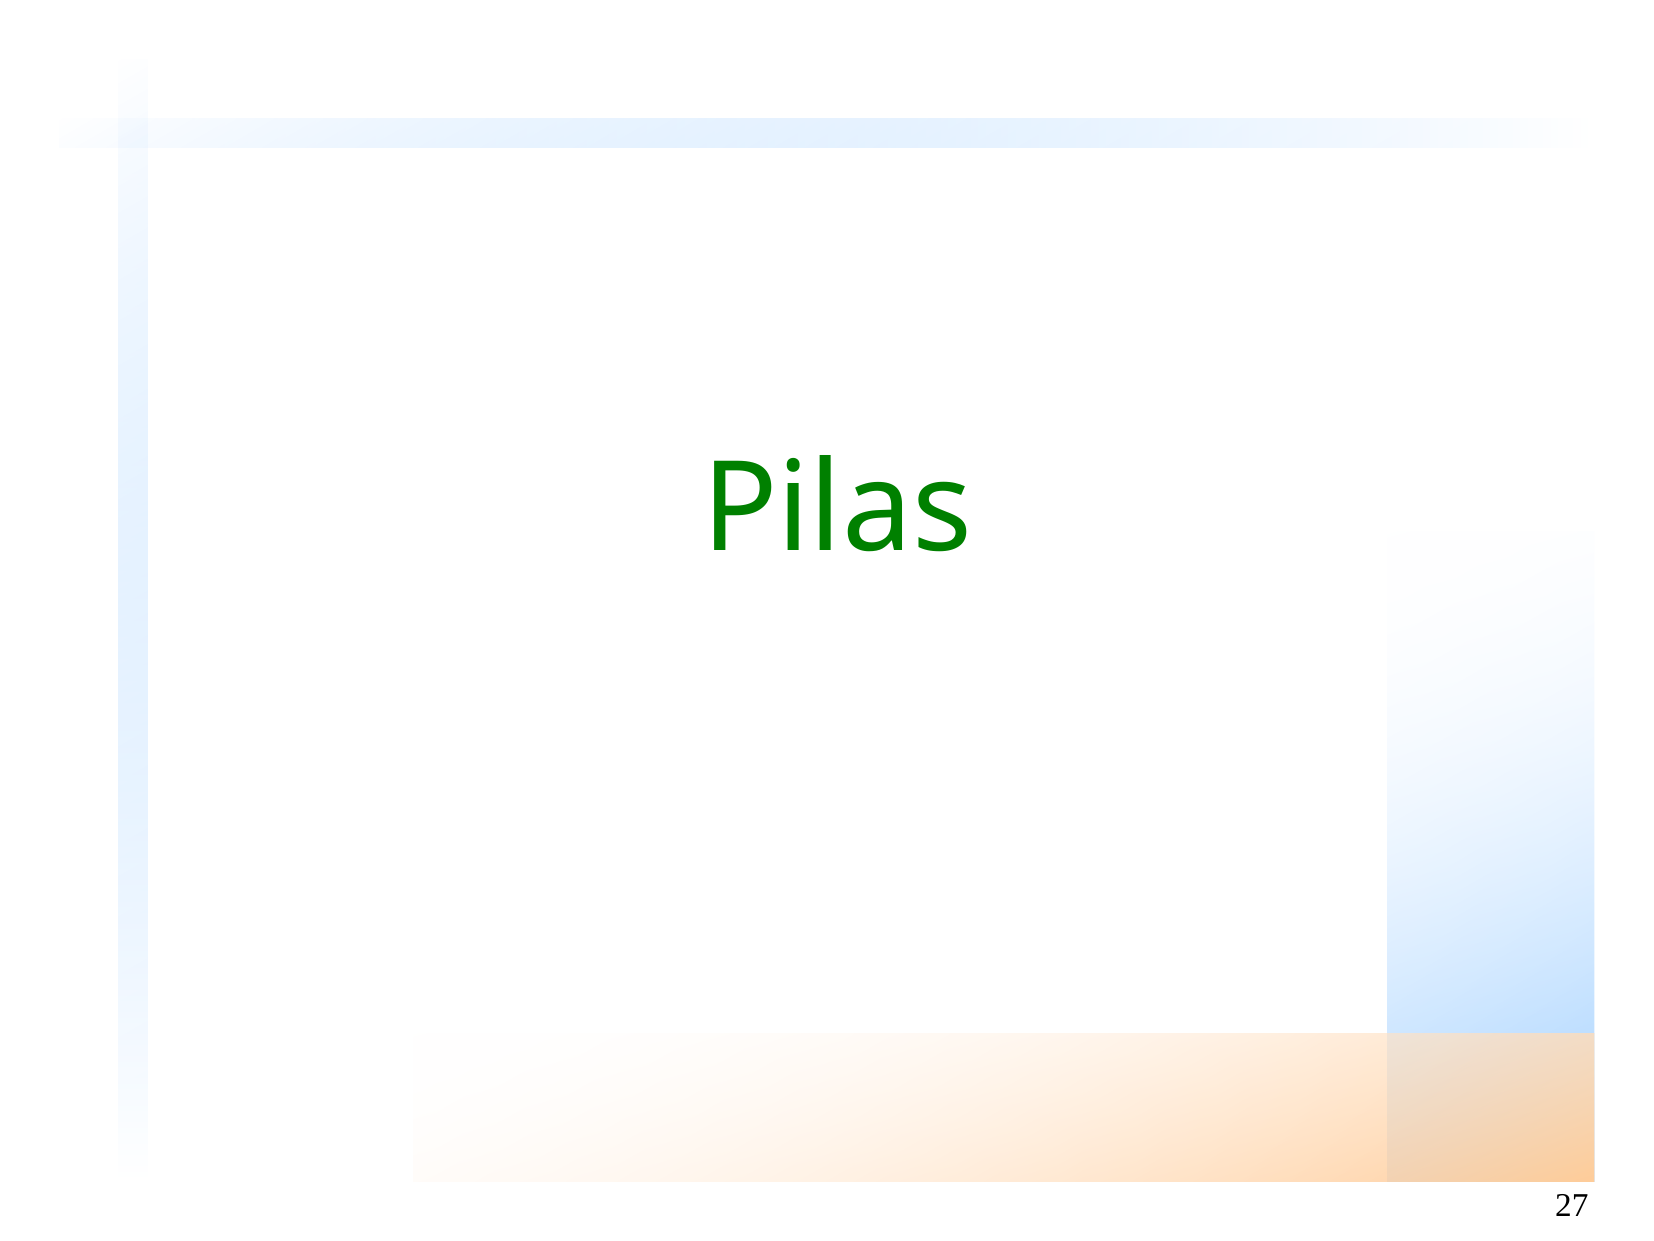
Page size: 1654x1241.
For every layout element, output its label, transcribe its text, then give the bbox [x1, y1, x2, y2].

subtitle Pilas [147, 147, 1447, 857]
